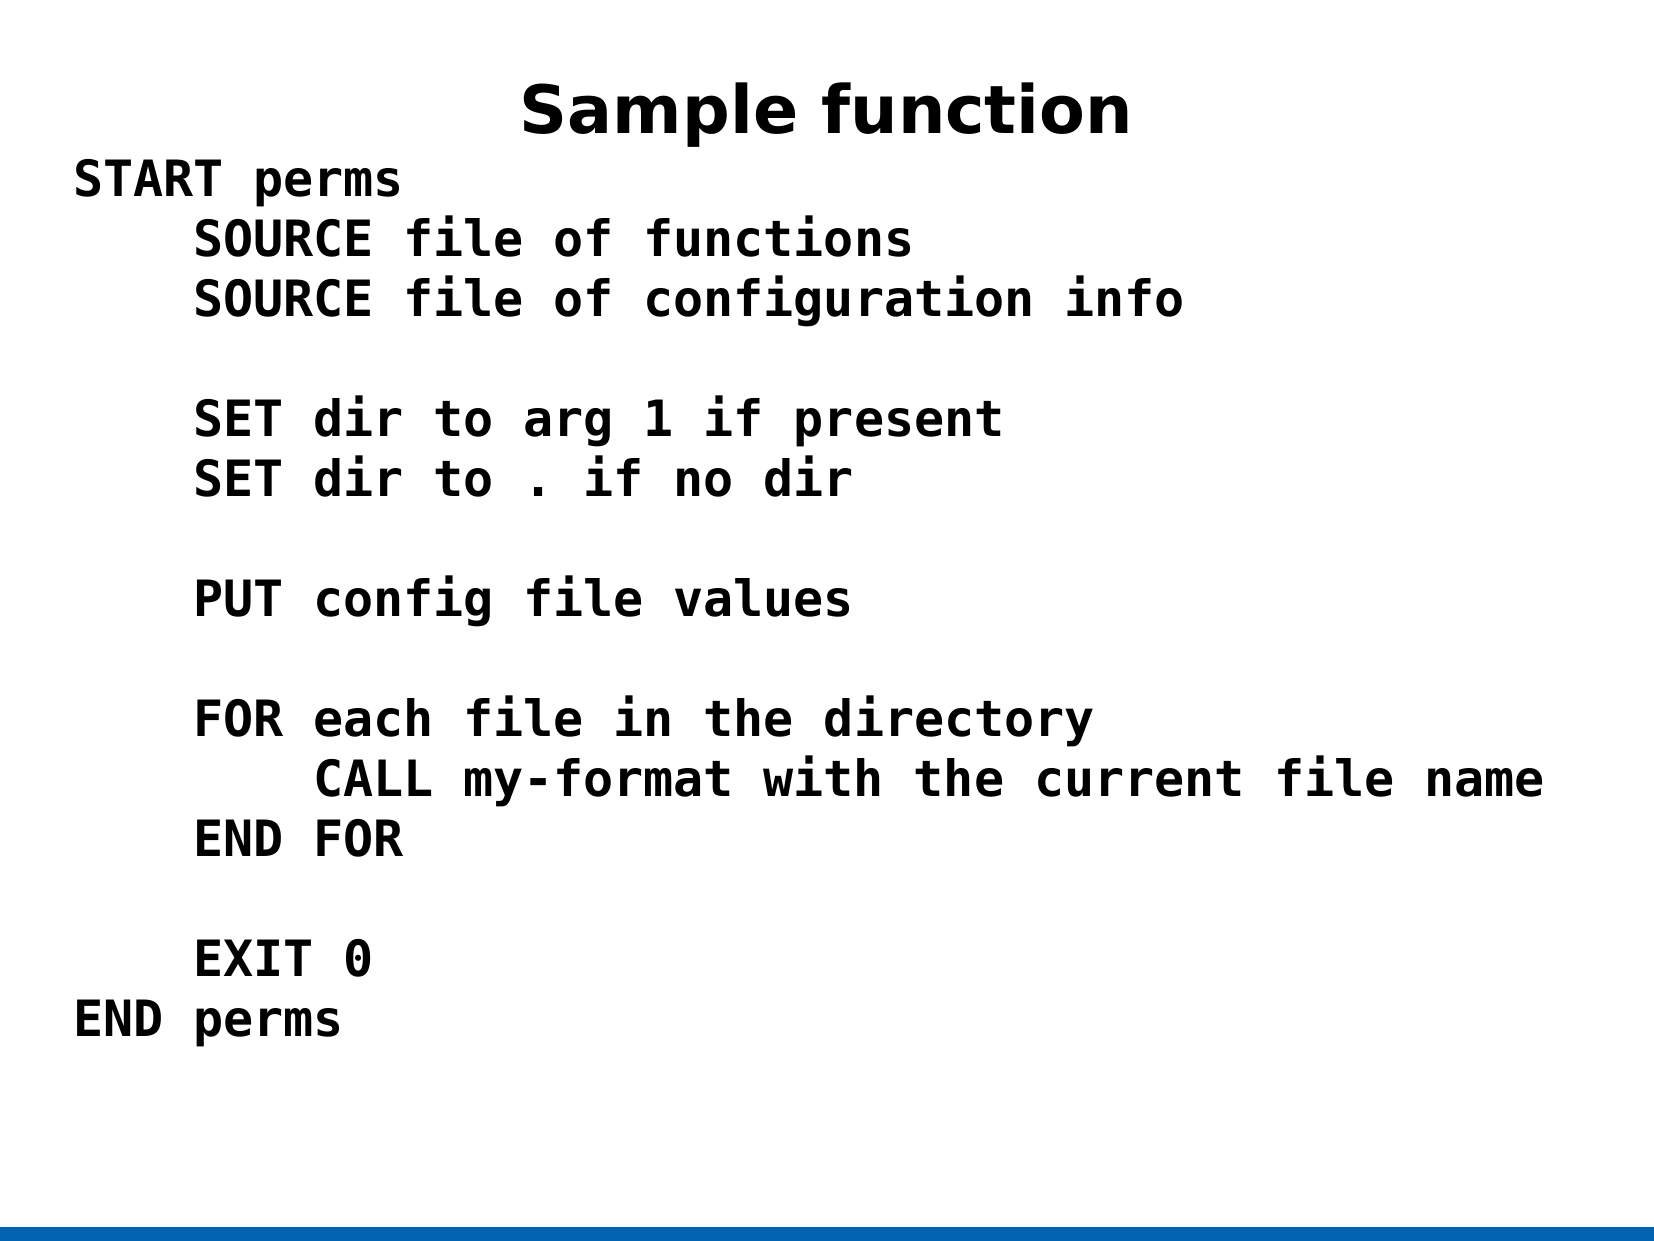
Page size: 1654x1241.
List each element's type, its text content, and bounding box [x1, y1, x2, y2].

text_box Sample function START perms SOURCE file of functions SOURCE file of configuration info SET dir to arg 1 if present SET dir to . if no dir PUT config file values FOR each file in the directory CALL my-format with the current file name END FOR EXIT 0 END perms [59, 59, 1595, 1054]
